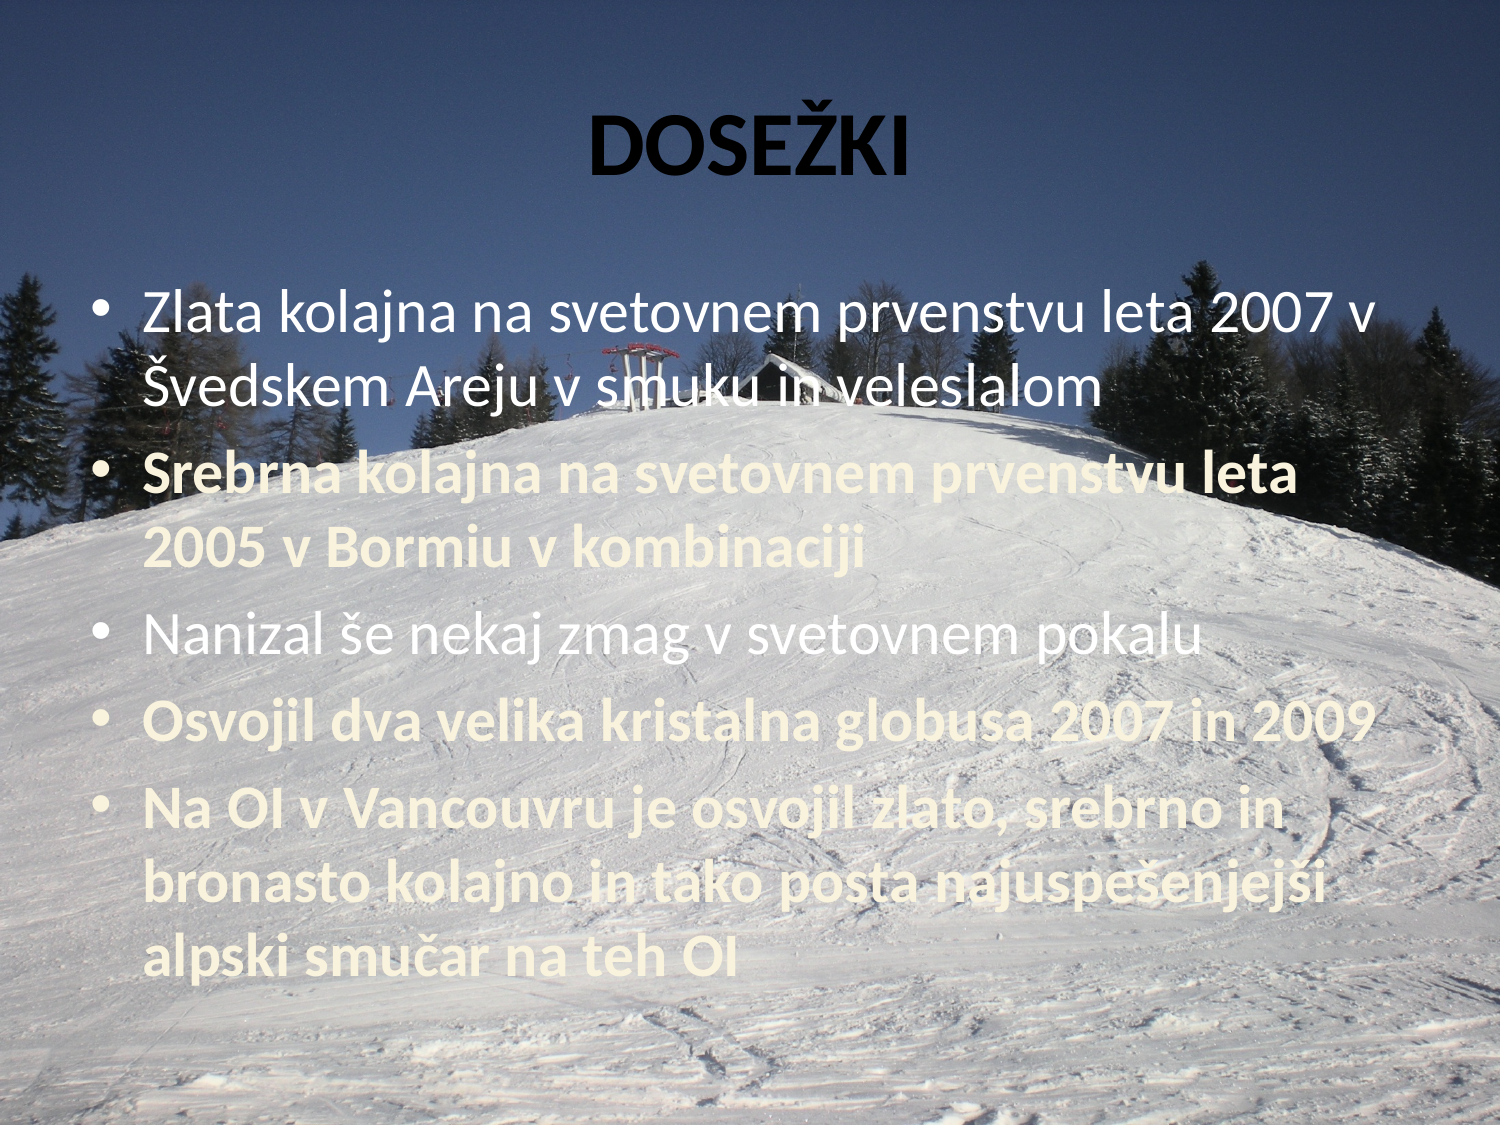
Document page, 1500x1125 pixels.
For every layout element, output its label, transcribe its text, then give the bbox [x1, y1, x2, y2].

title DOSEŽKI [75, 45, 1425, 233]
list Zlata kolajna na svetovnem prvenstvu leta 2007 v Švedskem Areju v smuku in veleslalom Srebrna kolajna na svetovnem prvenstvu leta 2005 v Bormiu v kombinaciji Nanizal še nekaj zmag v svetovnem pokalu Osvojil dva velika kristalna globusa 2007 in 2009 Na OI v Vancouvru je osvojil zlato, srebrno in bronasto kolajno in tako posta najuspešenjejši alpski smučar na teh OI [75, 262, 1425, 1005]
picture [0, 0, 1500, 1125]
